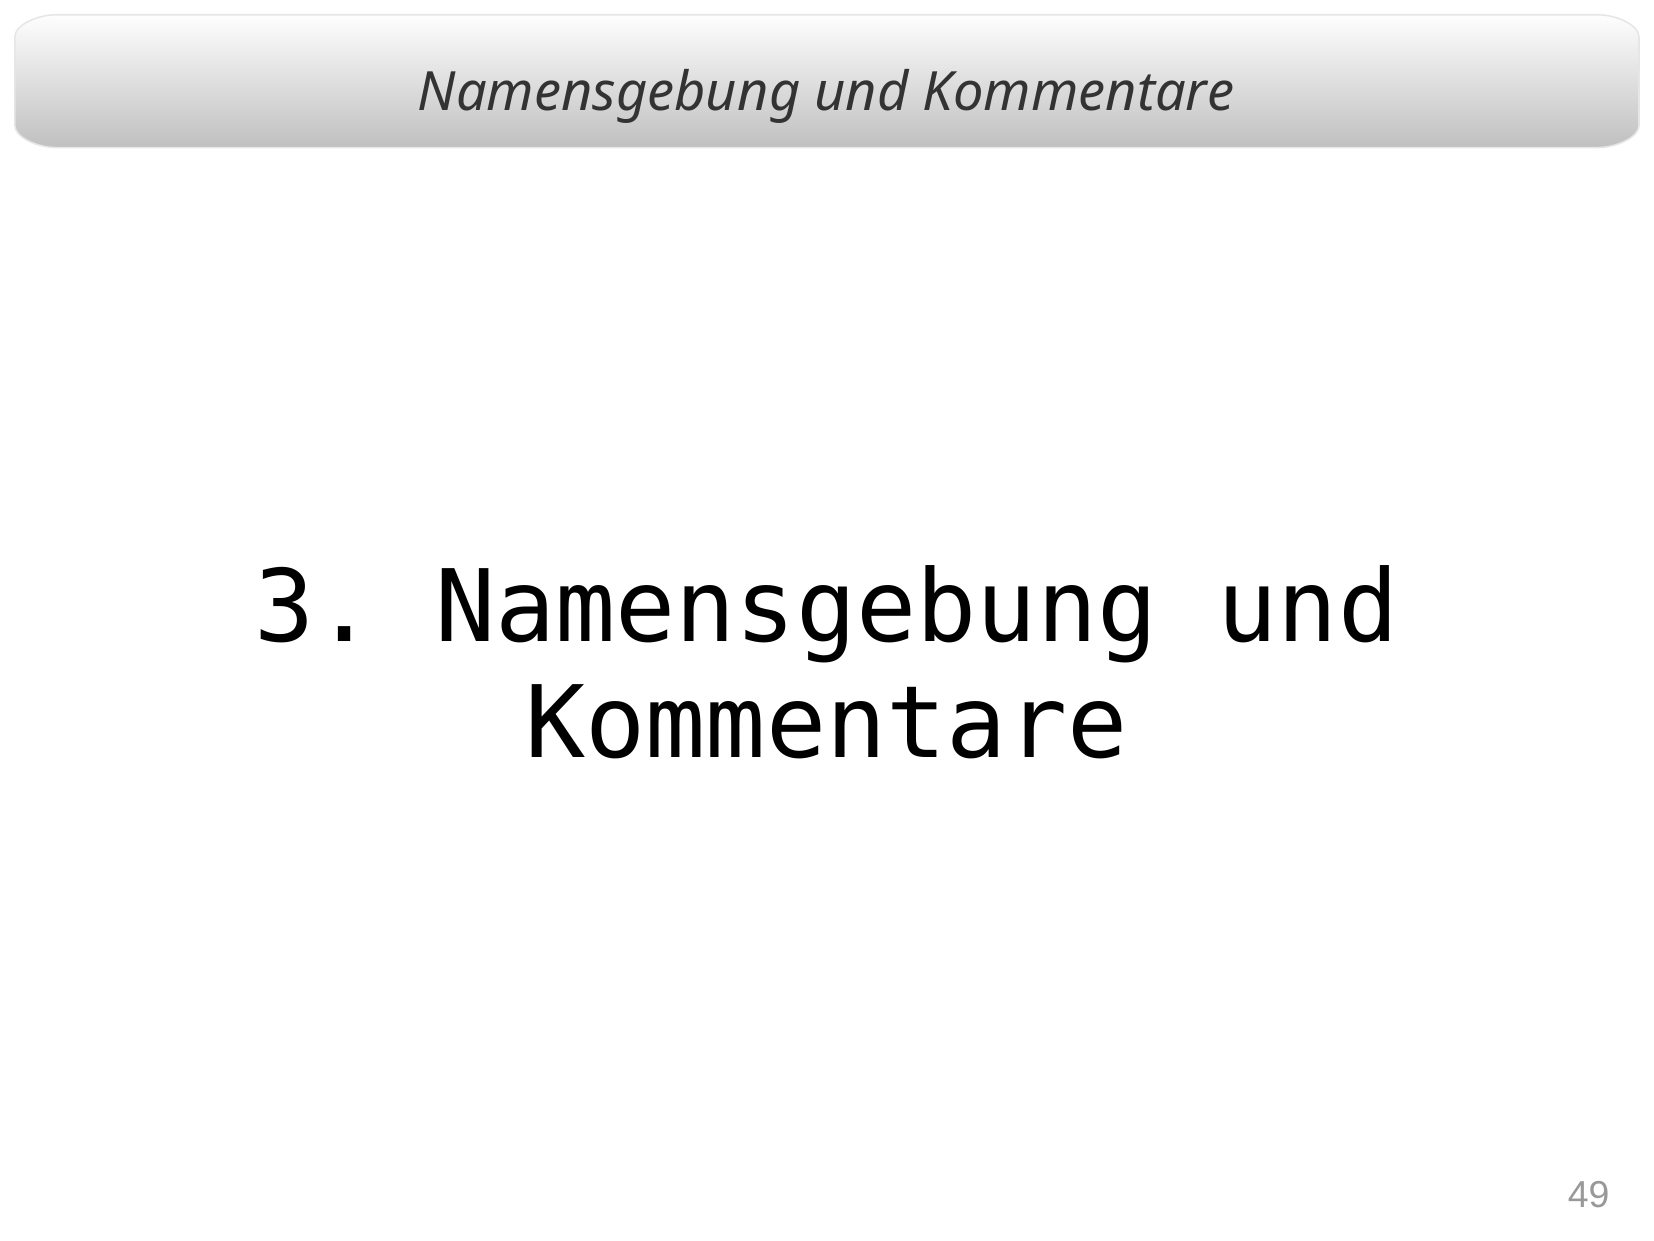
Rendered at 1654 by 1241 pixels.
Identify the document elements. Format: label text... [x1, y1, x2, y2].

subtitle 3. Namensgebung und Kommentare [29, 184, 1624, 1145]
title Namensgebung und Kommentare [29, 36, 1624, 141]
